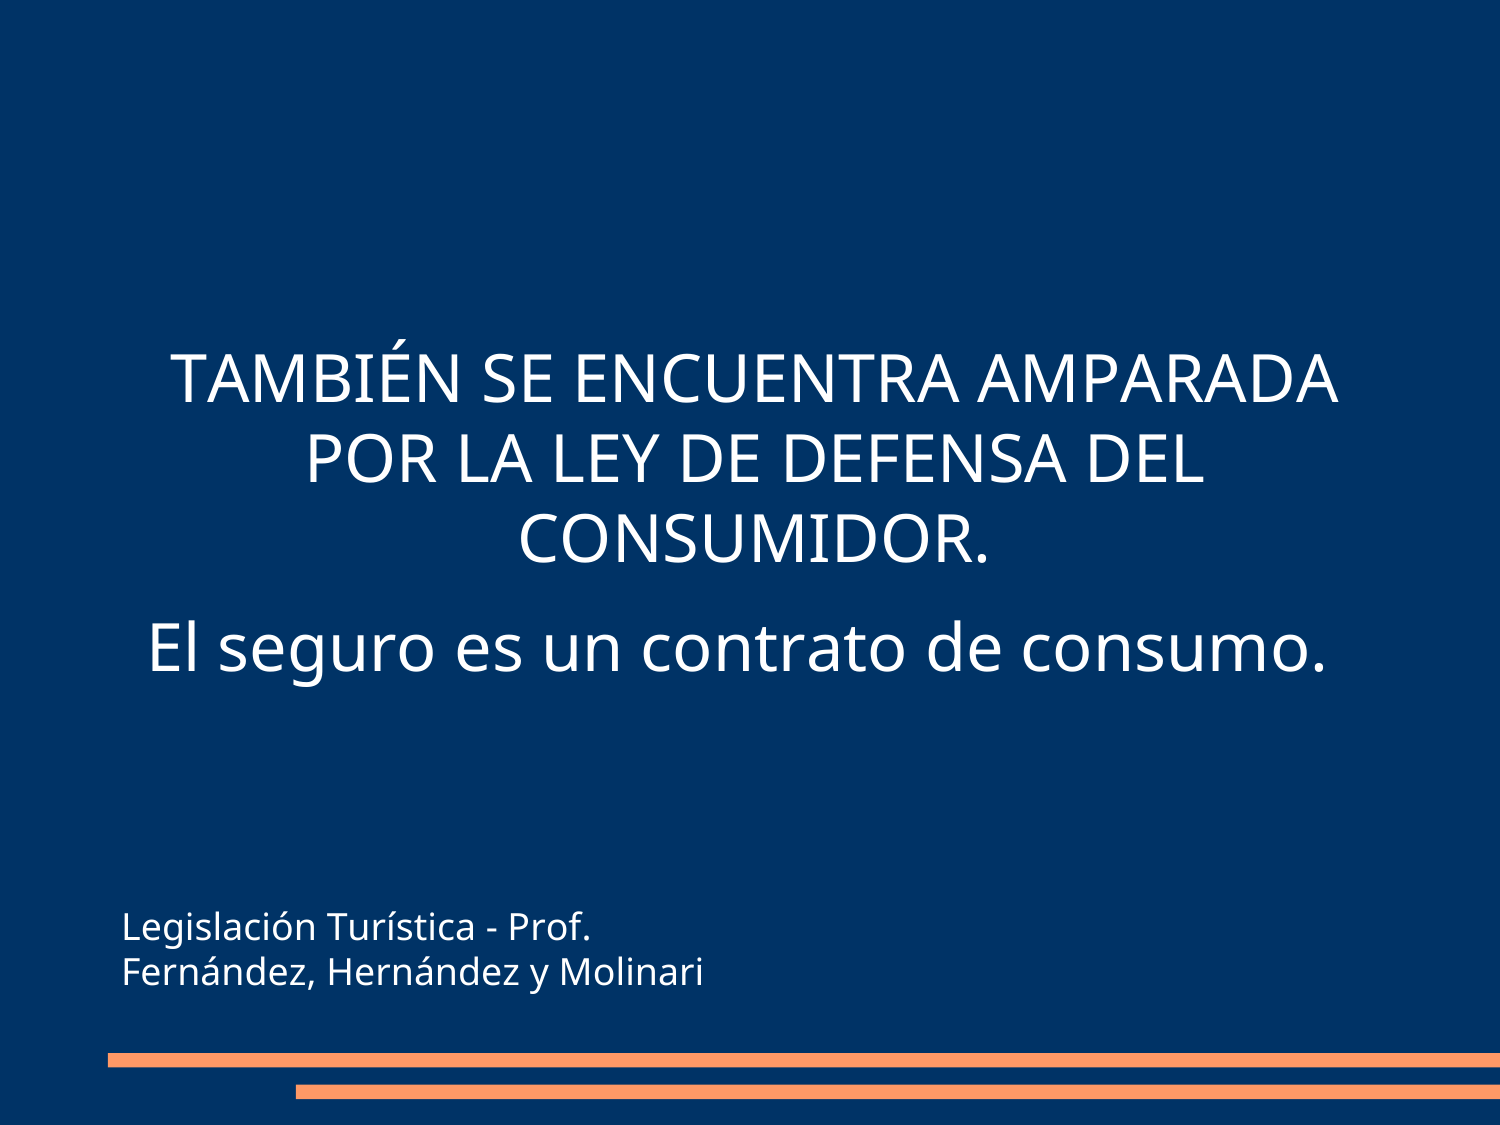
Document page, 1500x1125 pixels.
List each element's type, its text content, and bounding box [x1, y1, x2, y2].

list TAMBIÉN SE ENCUENTRA AMPARADA POR LA LEY DE DEFENSA DEL CONSUMIDOR. El seguro es un contrato de consumo. [75, 212, 1425, 804]
footer Legislación Turística - Prof. Fernández, Hernández y Molinari [106, 895, 806, 945]
